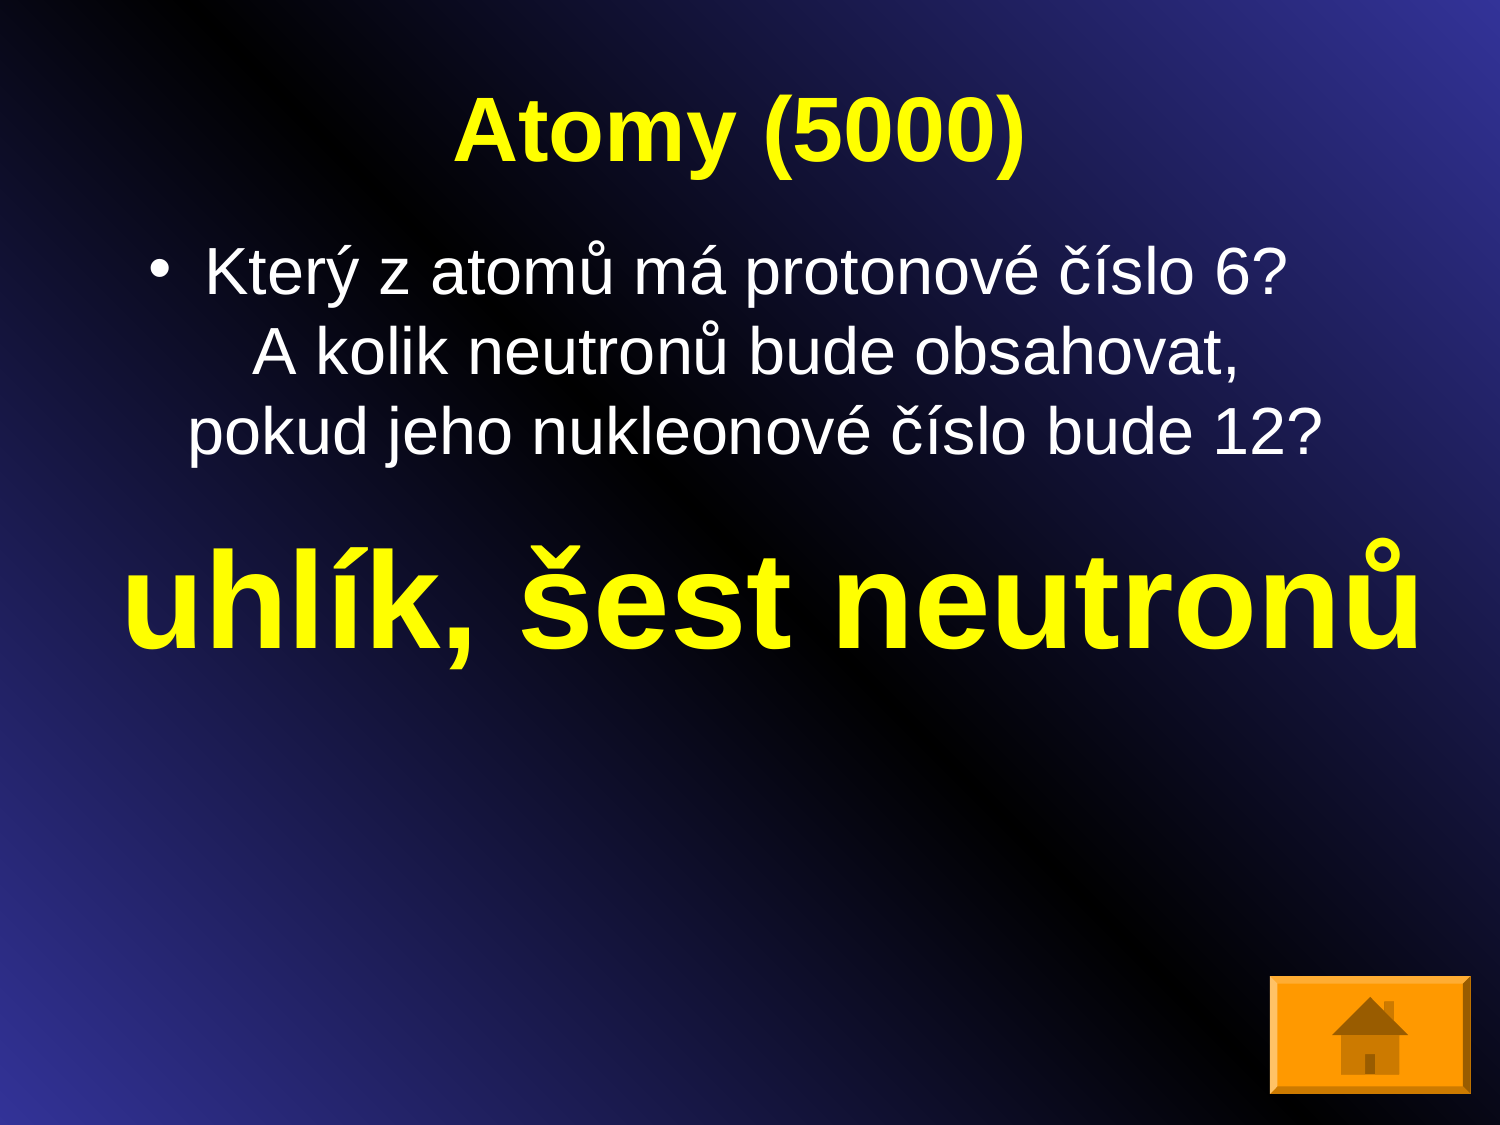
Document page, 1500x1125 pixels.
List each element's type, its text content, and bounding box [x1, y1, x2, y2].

text_box uhlík, šest neutronů [88, 503, 1459, 684]
title Atomy (5000) [64, 30, 1415, 219]
list Který z atomů má protonové číslo 6? A kolik neutronů bude obsahovat, pokud jeho nukleonové číslo bude 12? [53, 220, 1404, 492]
text_box [1271, 976, 1471, 1094]
